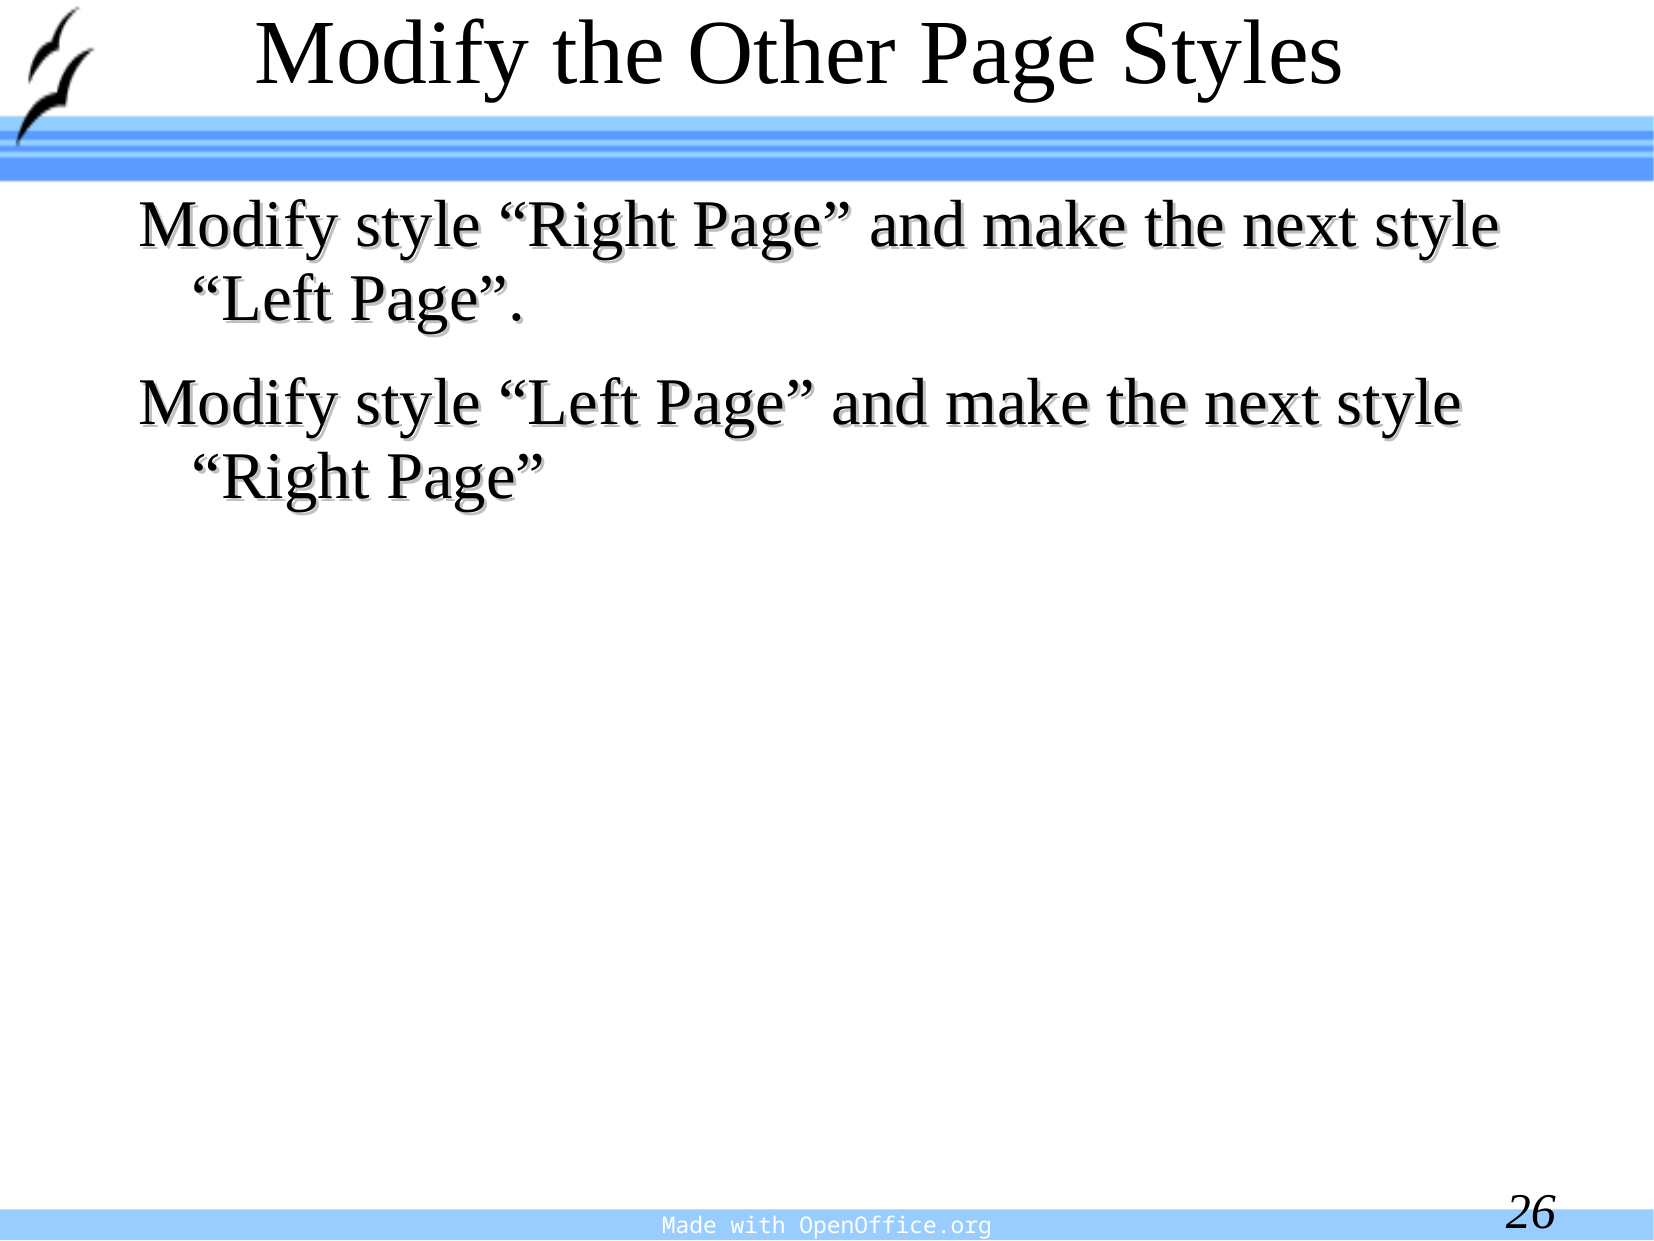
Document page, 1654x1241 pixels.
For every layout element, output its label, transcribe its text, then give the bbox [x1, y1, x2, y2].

list Modify style “Right Page” and make the next style “Left Page”. Modify style “Left Page” and make the next style “Right Page” [120, 187, 1533, 1195]
picture [0, 0, 1654, 188]
title Modify the Other Page Styles [94, 0, 1507, 117]
